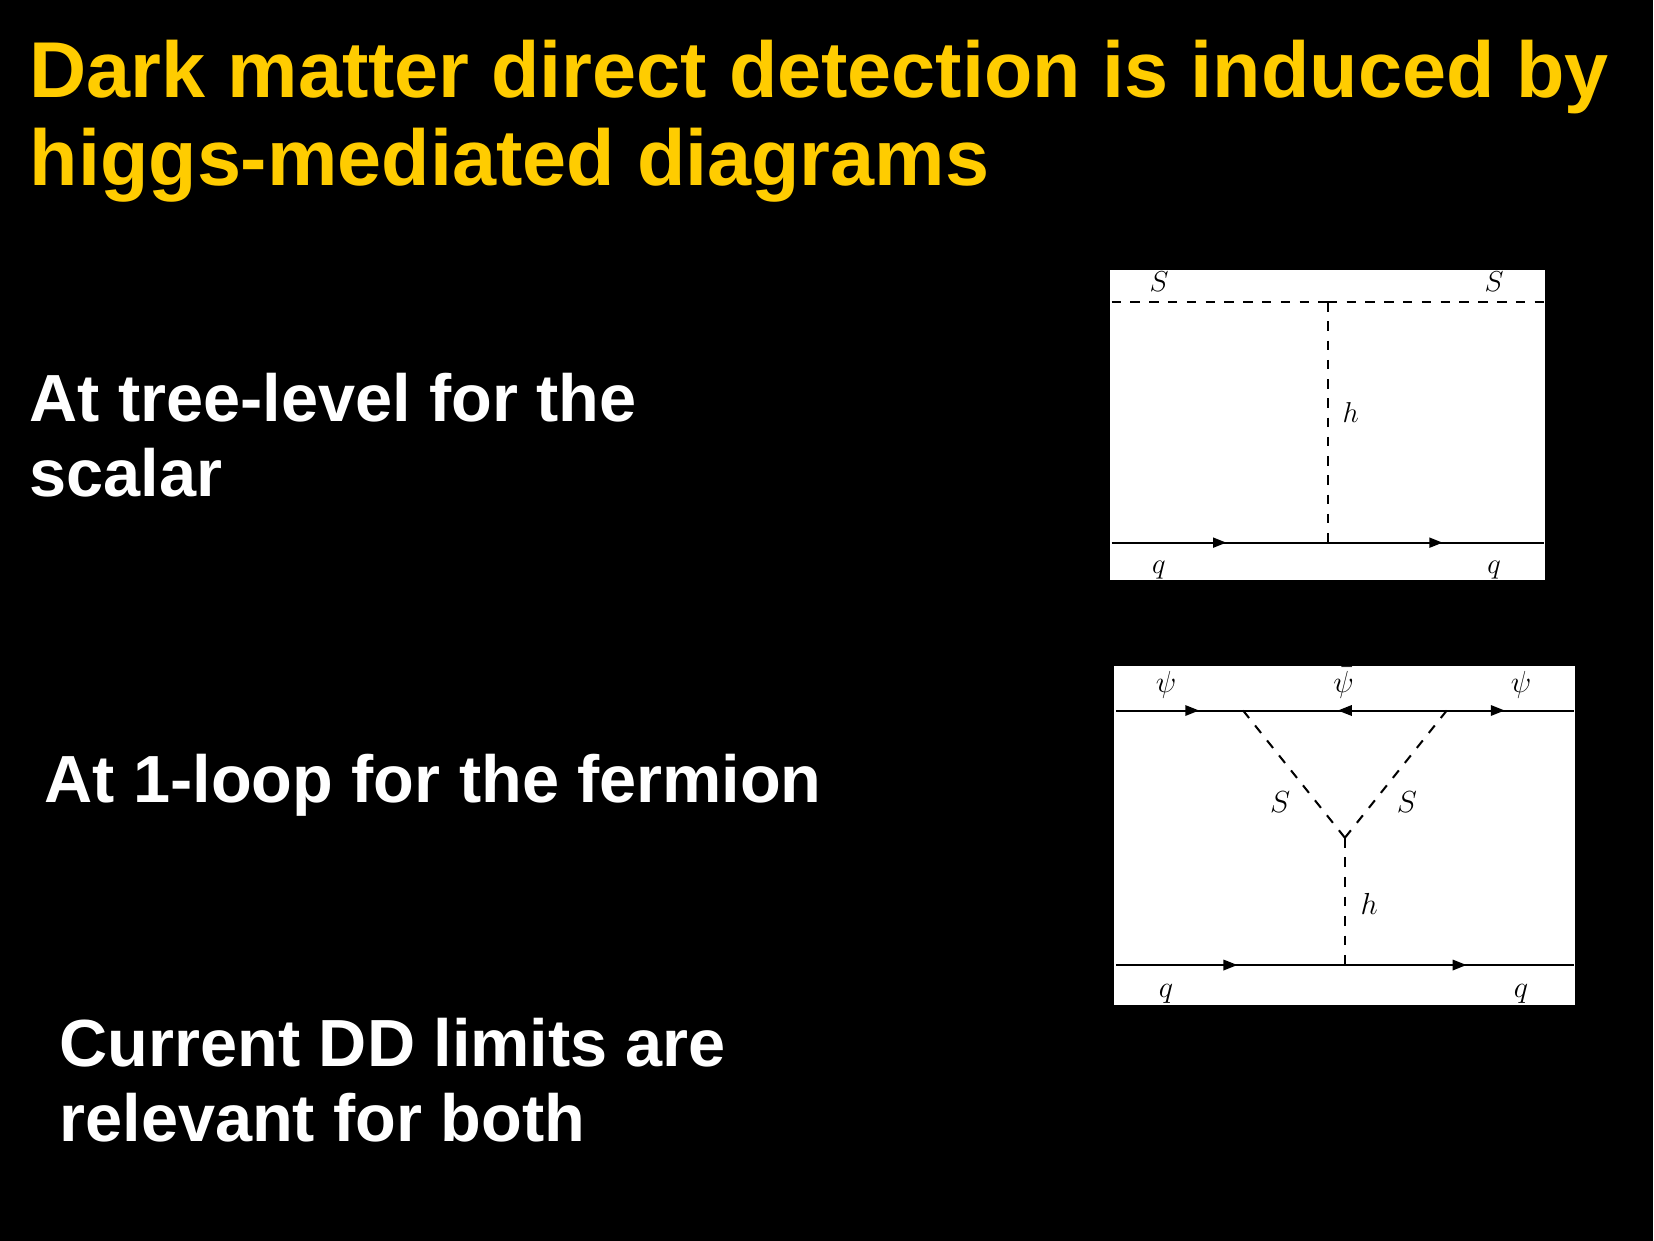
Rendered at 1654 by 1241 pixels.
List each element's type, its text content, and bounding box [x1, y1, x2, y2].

text_box At 1-loop for the fermion [30, 735, 871, 832]
picture [1110, 270, 1546, 581]
text_box Dark matter direct detection is induced by higgs-mediated diagrams [15, 18, 1653, 237]
text_box At tree-level for the scalar [15, 353, 856, 541]
picture [1114, 666, 1576, 1006]
text_box Current DD limits are relevant for both [45, 998, 886, 1186]
